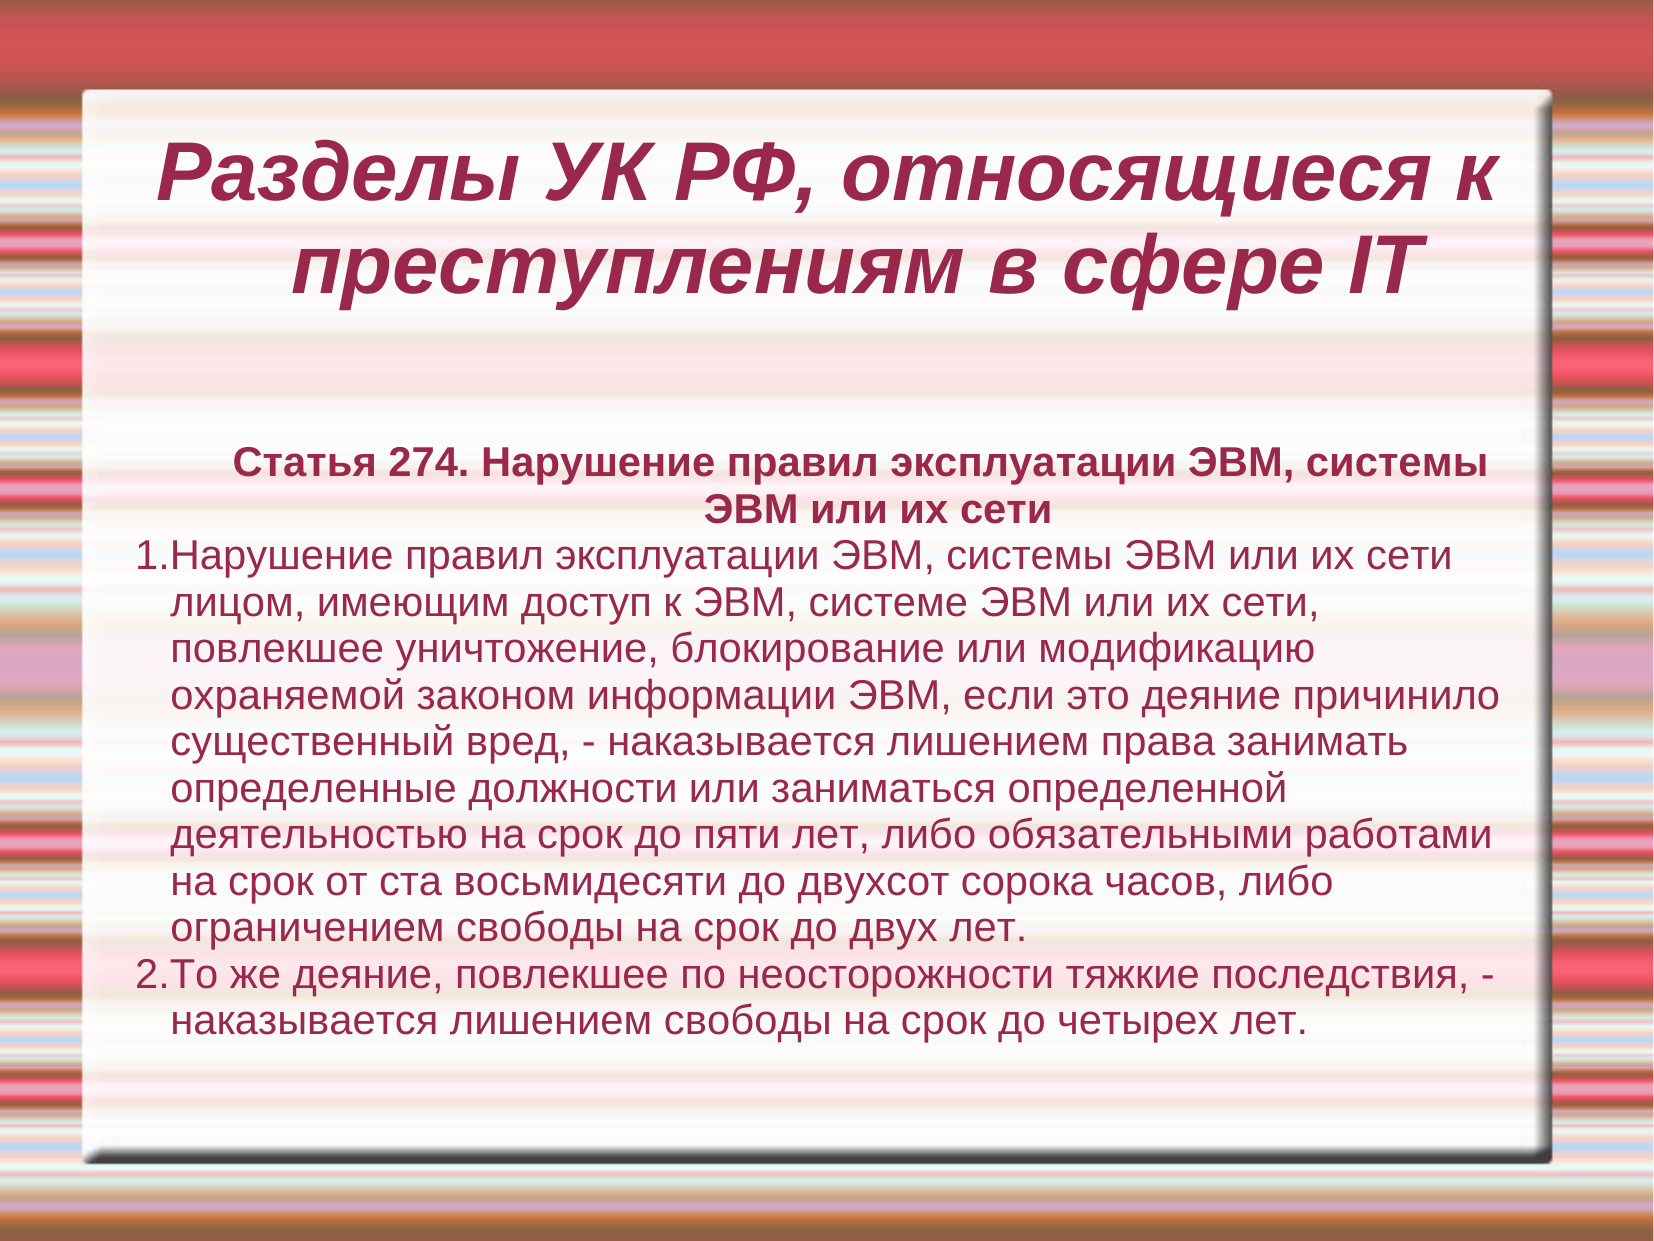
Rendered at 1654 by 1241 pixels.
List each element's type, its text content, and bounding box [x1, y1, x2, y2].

picture [0, 0, 1654, 1241]
subtitle Статья 274. Нарушение правил эксплуатации ЭВМ, системы ЭВМ или их сети 1.Нарушение правил эксплуатации ЭВМ, системы ЭВМ или их сети лицом, имеющим доступ к ЭВМ, системе ЭВМ или их сети, повлекшее уничтожение, блокирование или модификацию охраняемой законом информации ЭВМ, если это деяние причинило существенный вред, - наказывается лишением права занимать определенные должности или заниматься определенной деятельностью на срок до пяти лет, либо обязательными работами на срок от ста восьмидесяти до двухсот сорока часов, либо ограничением свободы на срок до двух лет. 2.То же деяние, повлекшее по неосторожности тяжкие последствия, - наказывается лишением свободы на срок до четырех лет. [134, 350, 1516, 1132]
title Разделы УК РФ, относящиеся к преступлениям в сфере IT [121, 114, 1534, 322]
